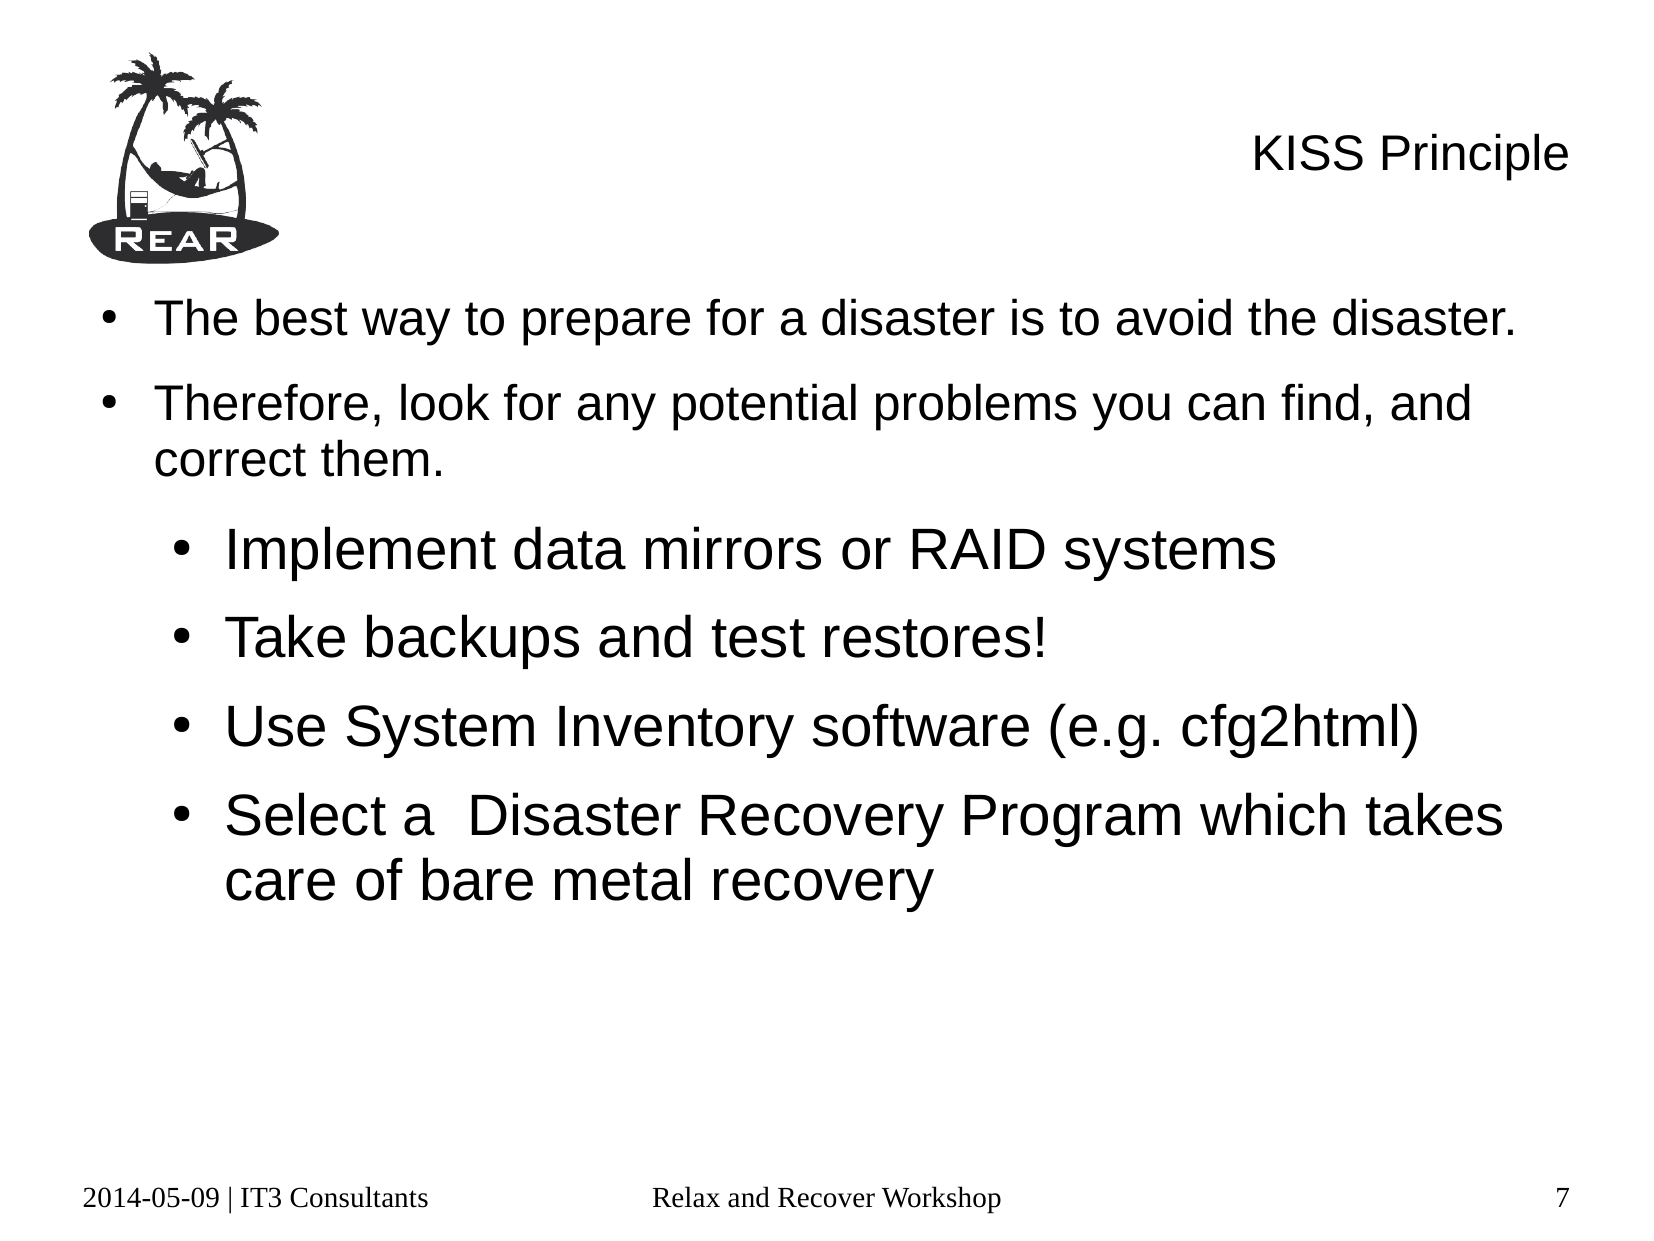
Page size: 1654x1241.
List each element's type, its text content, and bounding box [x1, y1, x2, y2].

title KISS Principle [295, 49, 1571, 257]
picture [88, 52, 279, 266]
list The best way to prepare for a disaster is to avoid the disaster. Therefore, look for any potential problems you can find, and correct them. Implement data mirrors or RAID systems Take backups and test restores! Use System Inventory software (e.g. cfg2html) Select a Disaster Recovery Program which takes care of bare metal recovery [82, 290, 1571, 1109]
